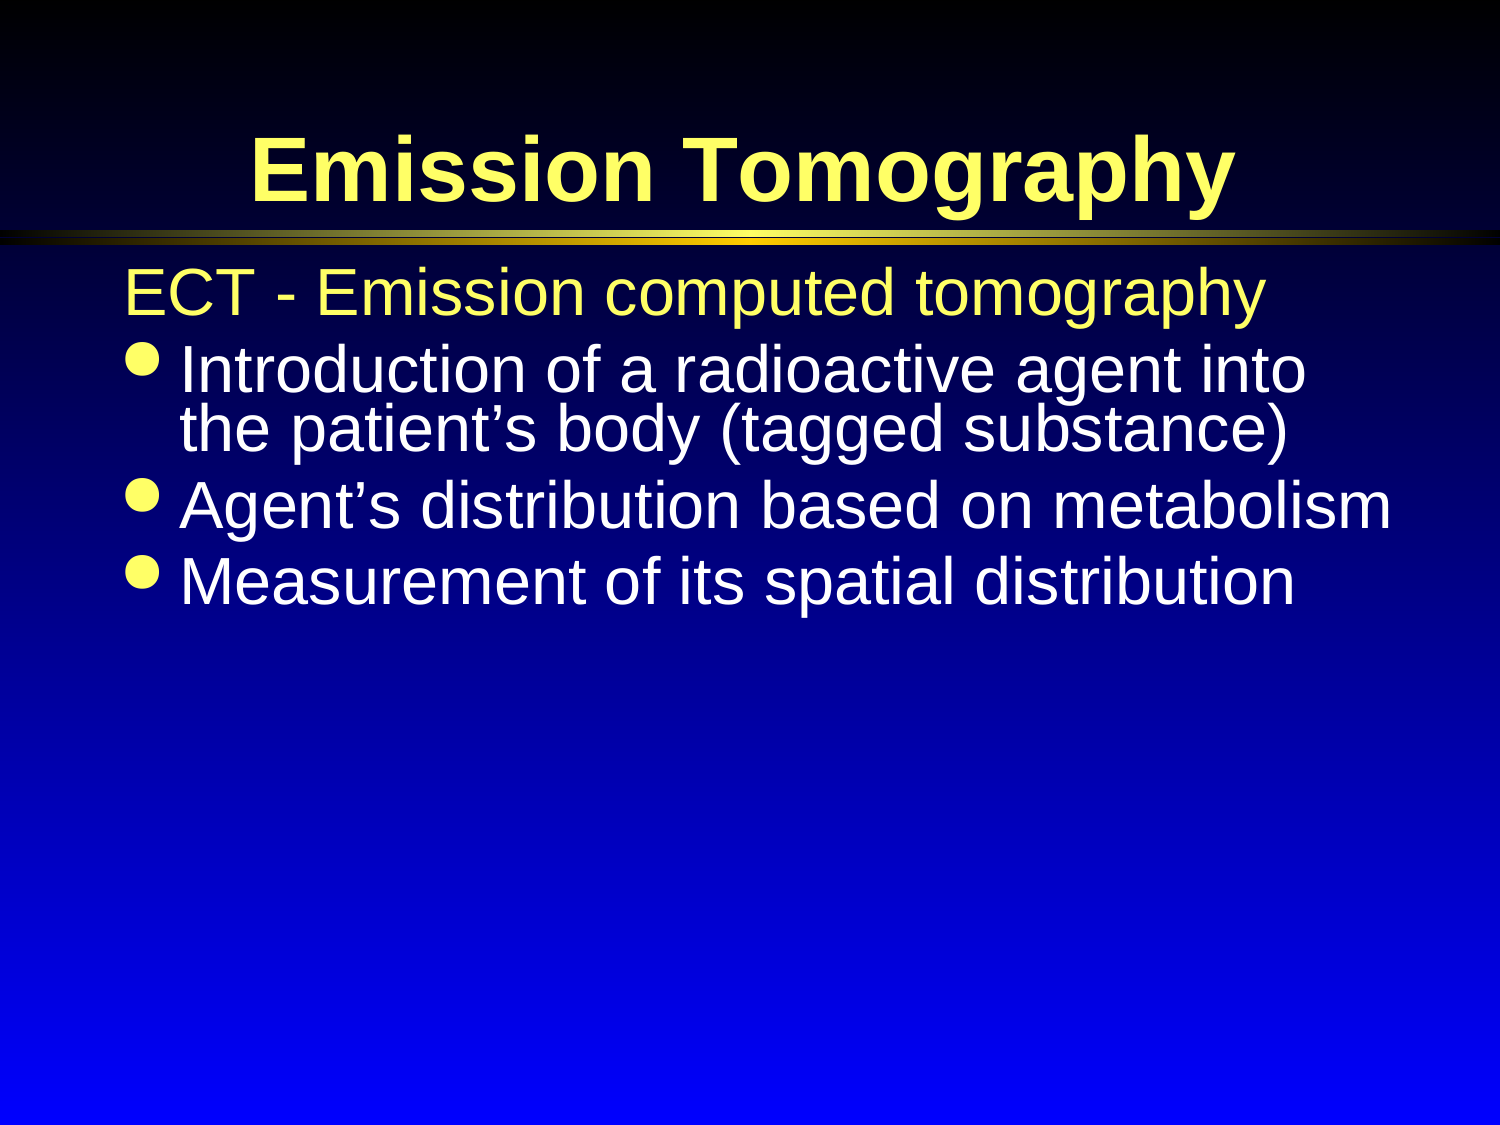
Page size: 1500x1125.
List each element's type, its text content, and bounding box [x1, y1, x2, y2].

title Emission Tomography [99, 37, 1388, 225]
list ECT - Emission computed tomography Introduction of a radioactive agent into the patient’s body (tagged substance) Agent’s distribution based on metabolism Measurement of its spatial distribution [108, 260, 1428, 1009]
